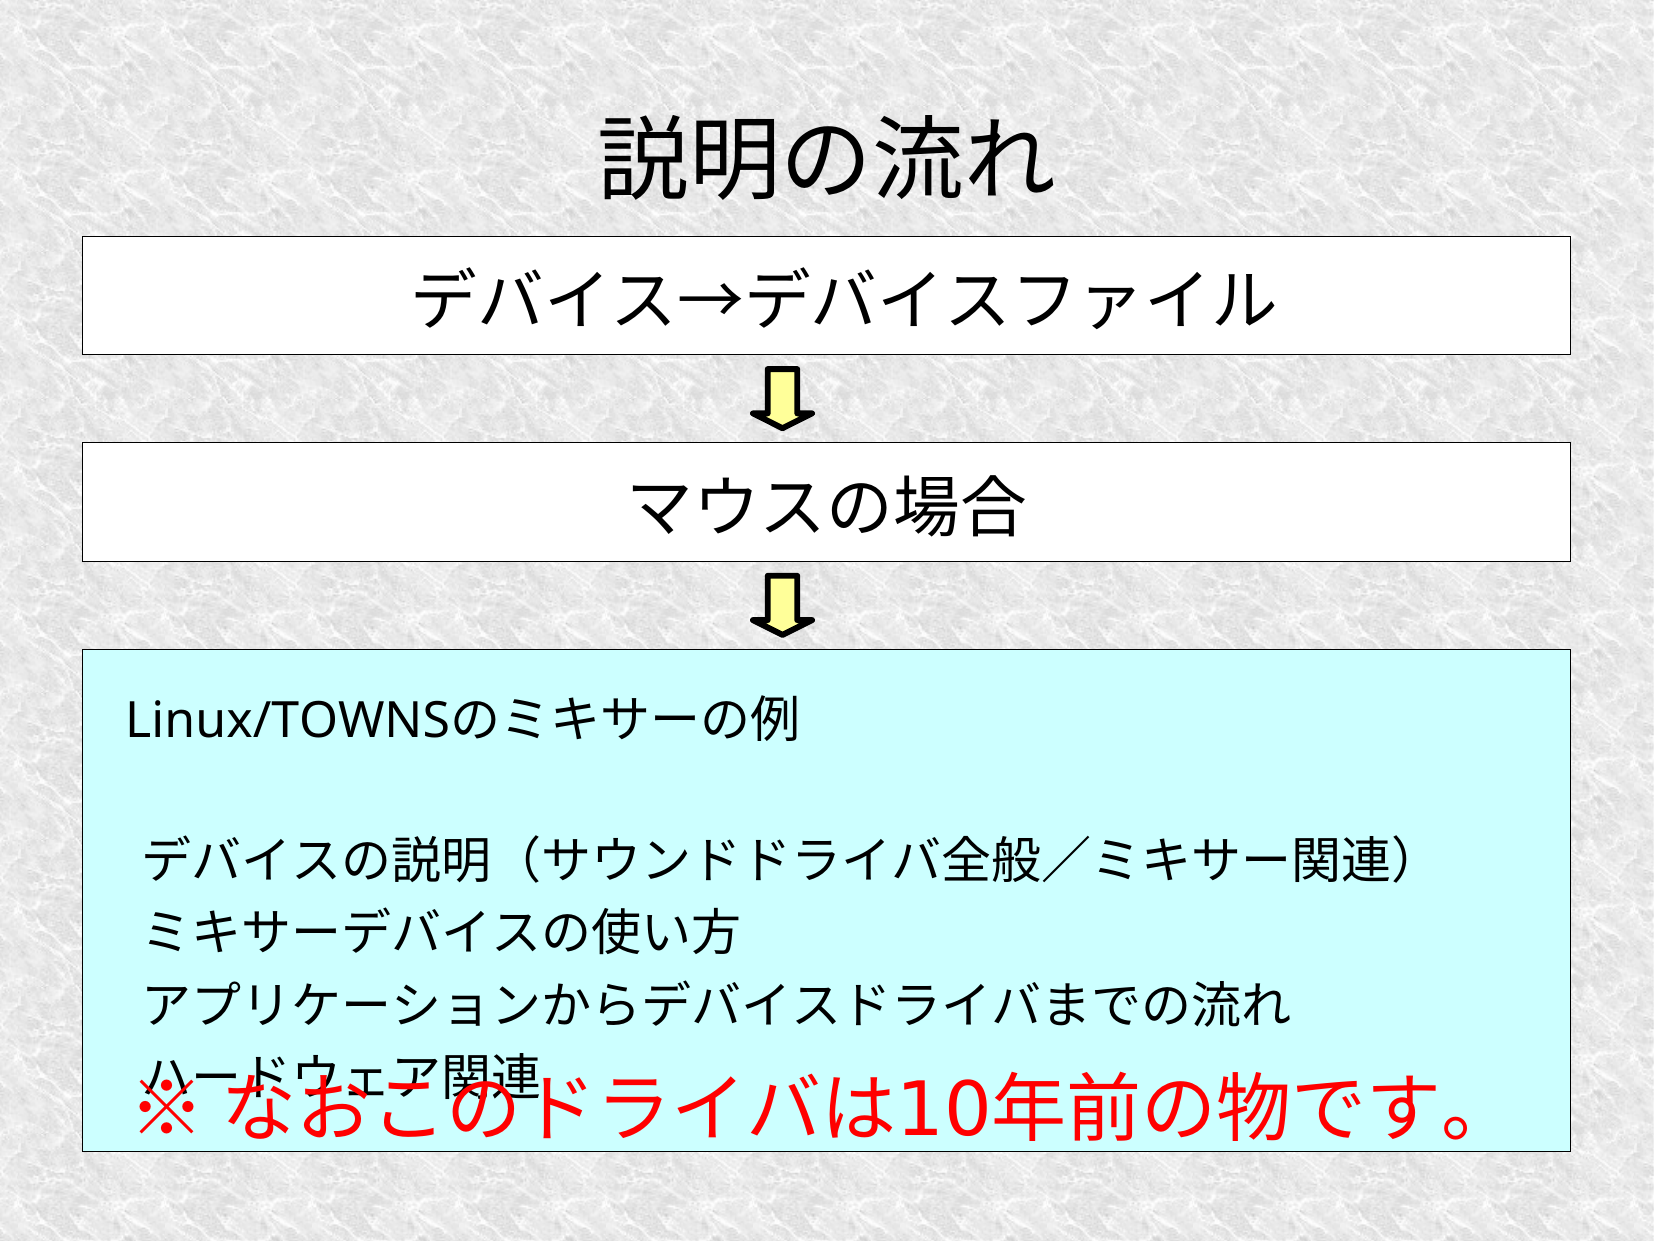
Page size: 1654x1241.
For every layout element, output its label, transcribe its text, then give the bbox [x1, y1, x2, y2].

text_box マウスの場合 [82, 442, 1571, 562]
title 説明の流れ [82, 49, 1571, 236]
text_box ※ なおこのドライバは10年前の物です。 [114, 1041, 1553, 1144]
subtitle デバイス→デバイスファイル [82, 236, 1571, 355]
picture [0, 0, 1654, 1241]
text_box Linux/TOWNSのミキサーの例 デバイスの説明（サウンドドライバ全般／ミキサー関連） ミキサーデバイスの使い方 アプリケーションからデバイスドライバまでの流れ ハードウェア関連 [82, 649, 1571, 1152]
text_box [752, 575, 813, 635]
text_box [752, 369, 813, 429]
